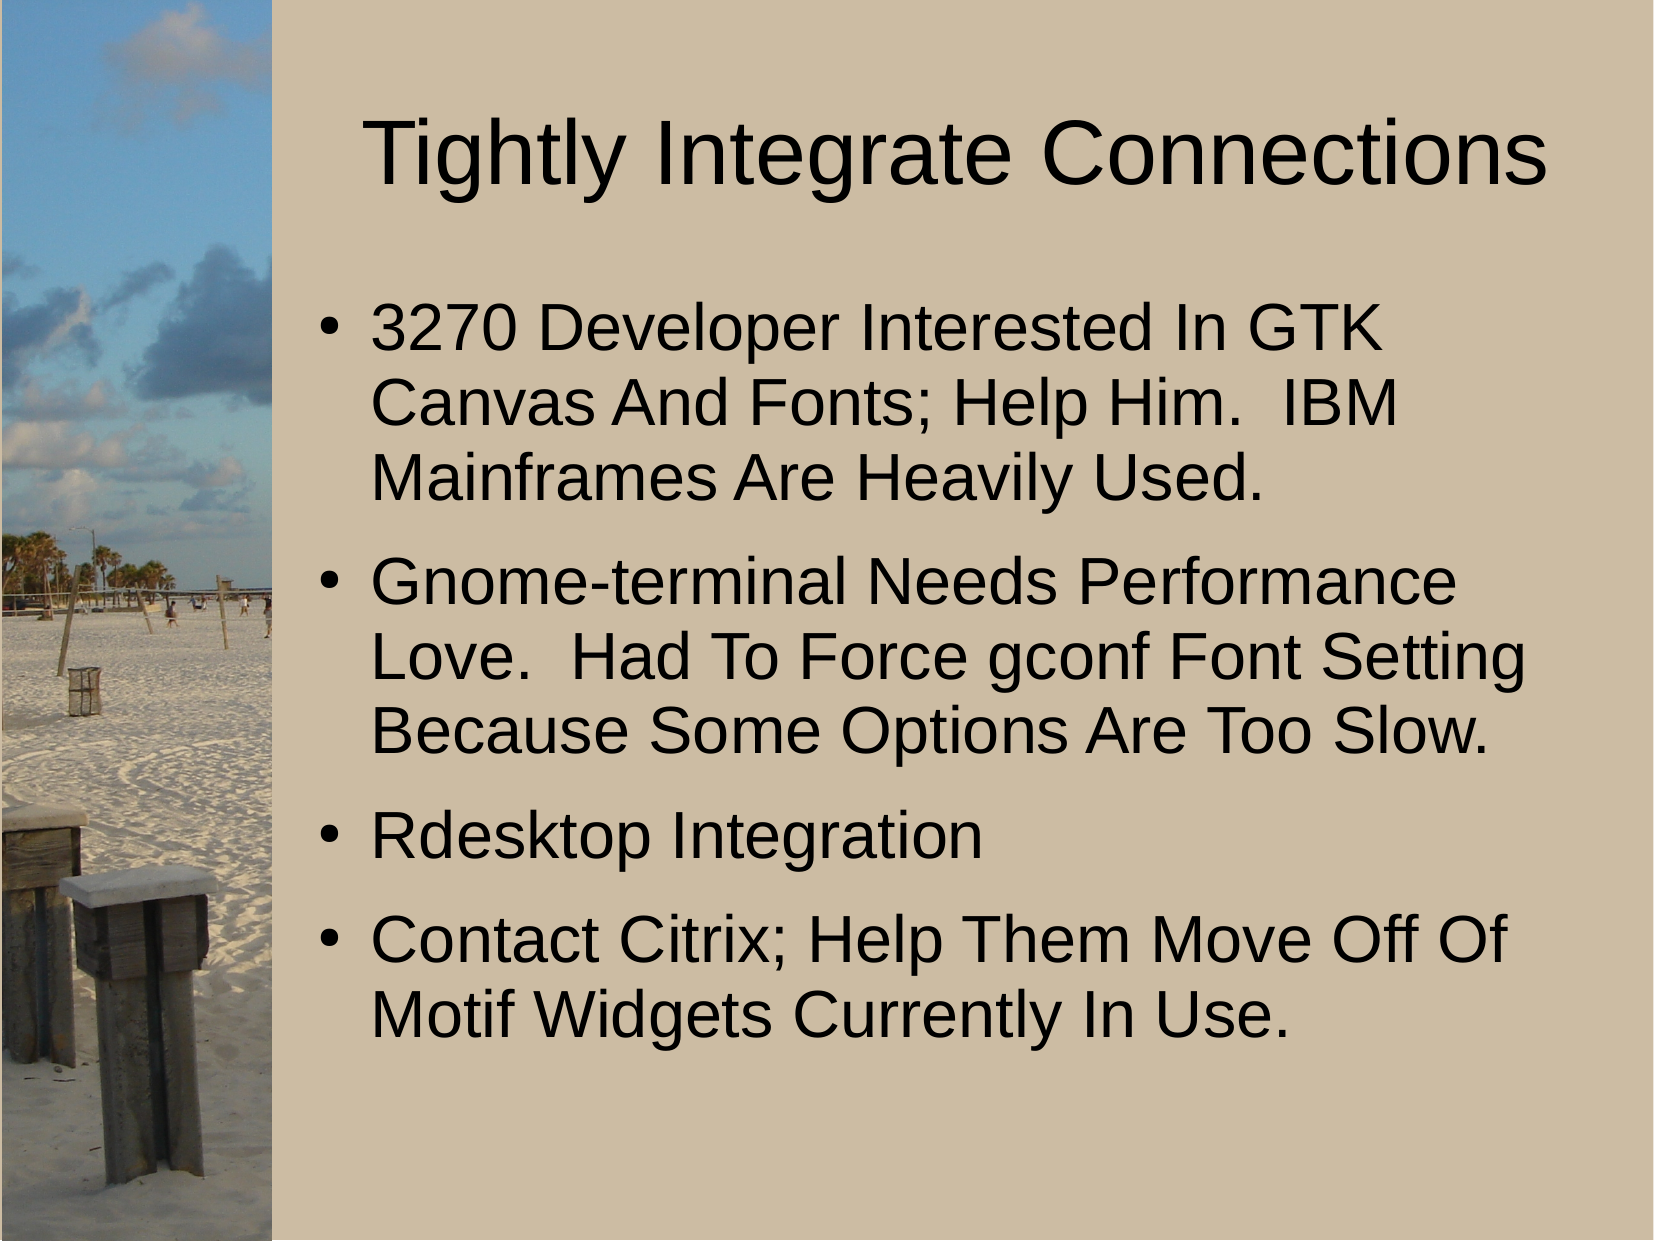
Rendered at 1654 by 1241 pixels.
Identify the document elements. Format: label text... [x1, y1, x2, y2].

picture [2, 0, 272, 1241]
list 3270 Developer Interested In GTK Canvas And Fonts; Help Him. IBM Mainframes Are Heavily Used. Gnome-terminal Needs Performance Love. Had To Force gconf Font Setting Because Some Options Are Too Slow. Rdesktop Integration Contact Citrix; Help Them Move Off Of Motif Widgets Currently In Use. [300, 290, 1613, 1094]
title Tightly Integrate Connections [300, 56, 1613, 250]
